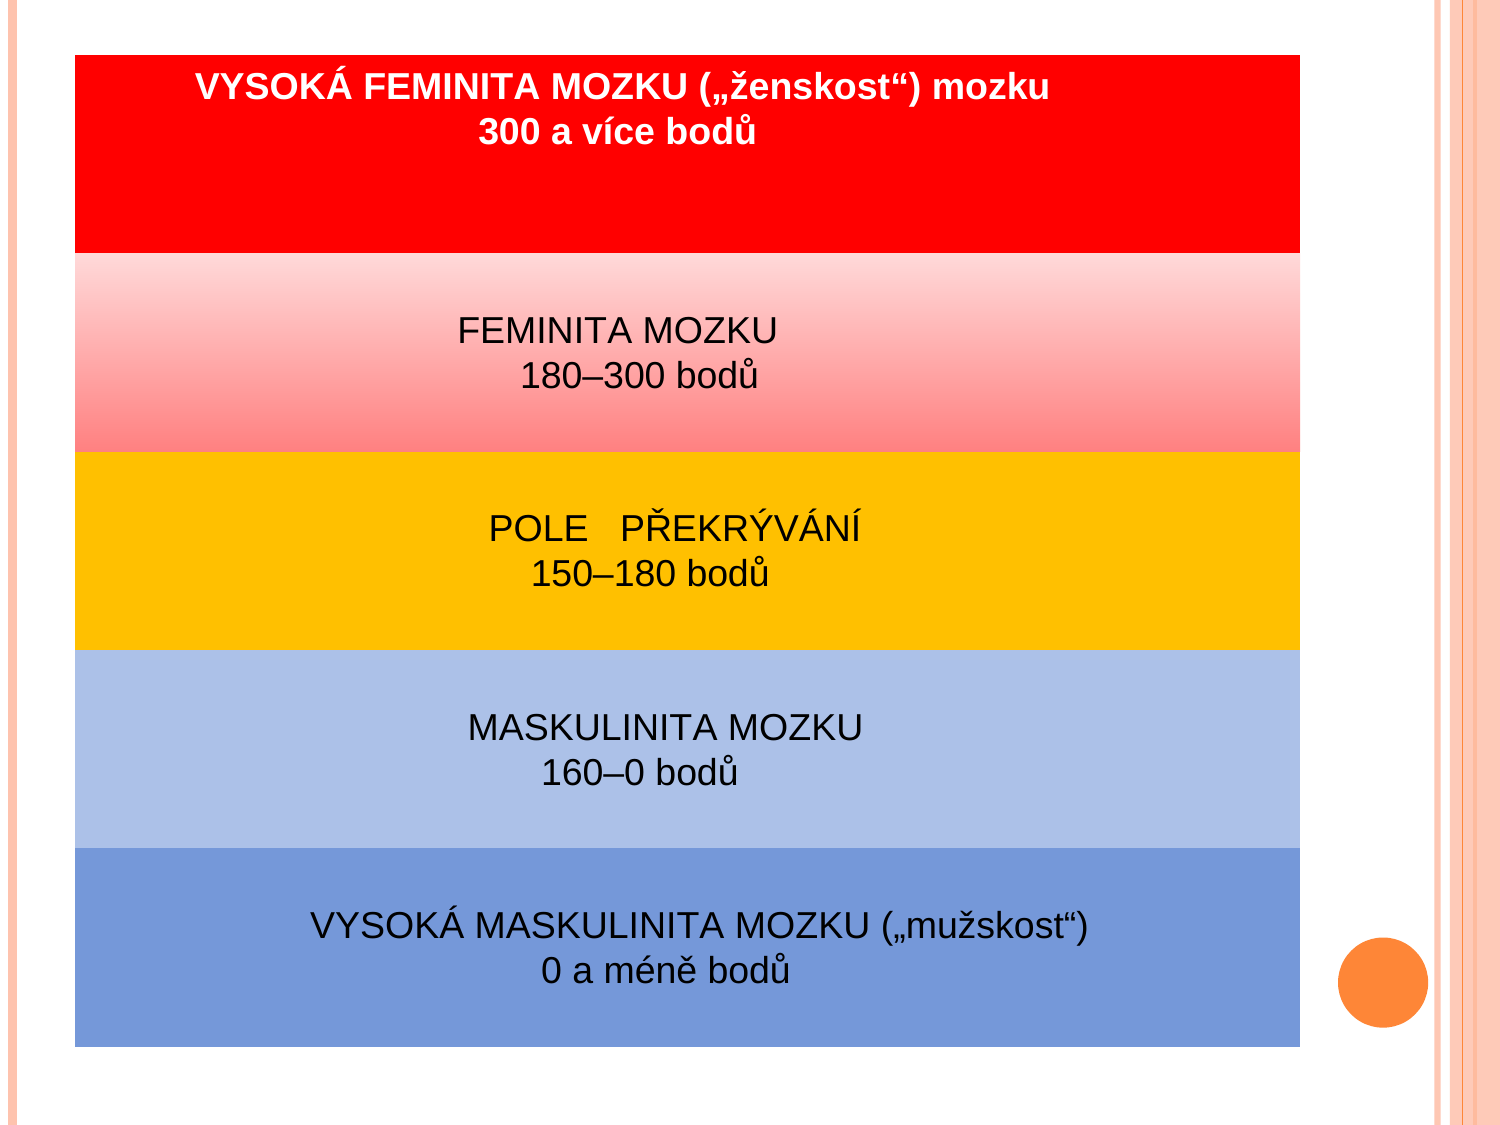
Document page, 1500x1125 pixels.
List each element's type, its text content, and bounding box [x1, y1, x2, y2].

table_cell POLE PŘEKRÝVÁNÍ 150–180 bodů [75, 452, 1300, 650]
table_header VYSOKÁ FEMINITA MOZKU („ženskost“) mozku 300 a více bodů [75, 55, 1300, 253]
table_cell VYSOKÁ MASKULINITA MOZKU („mužskost“) 0 a méně bodů [75, 848, 1300, 1047]
table_cell FEMINITA MOZKU 180–300 bodů [75, 253, 1300, 452]
title [74, 44, 1300, 233]
table_cell MASKULINITA MOZKU 160–0 bodů [75, 650, 1300, 848]
